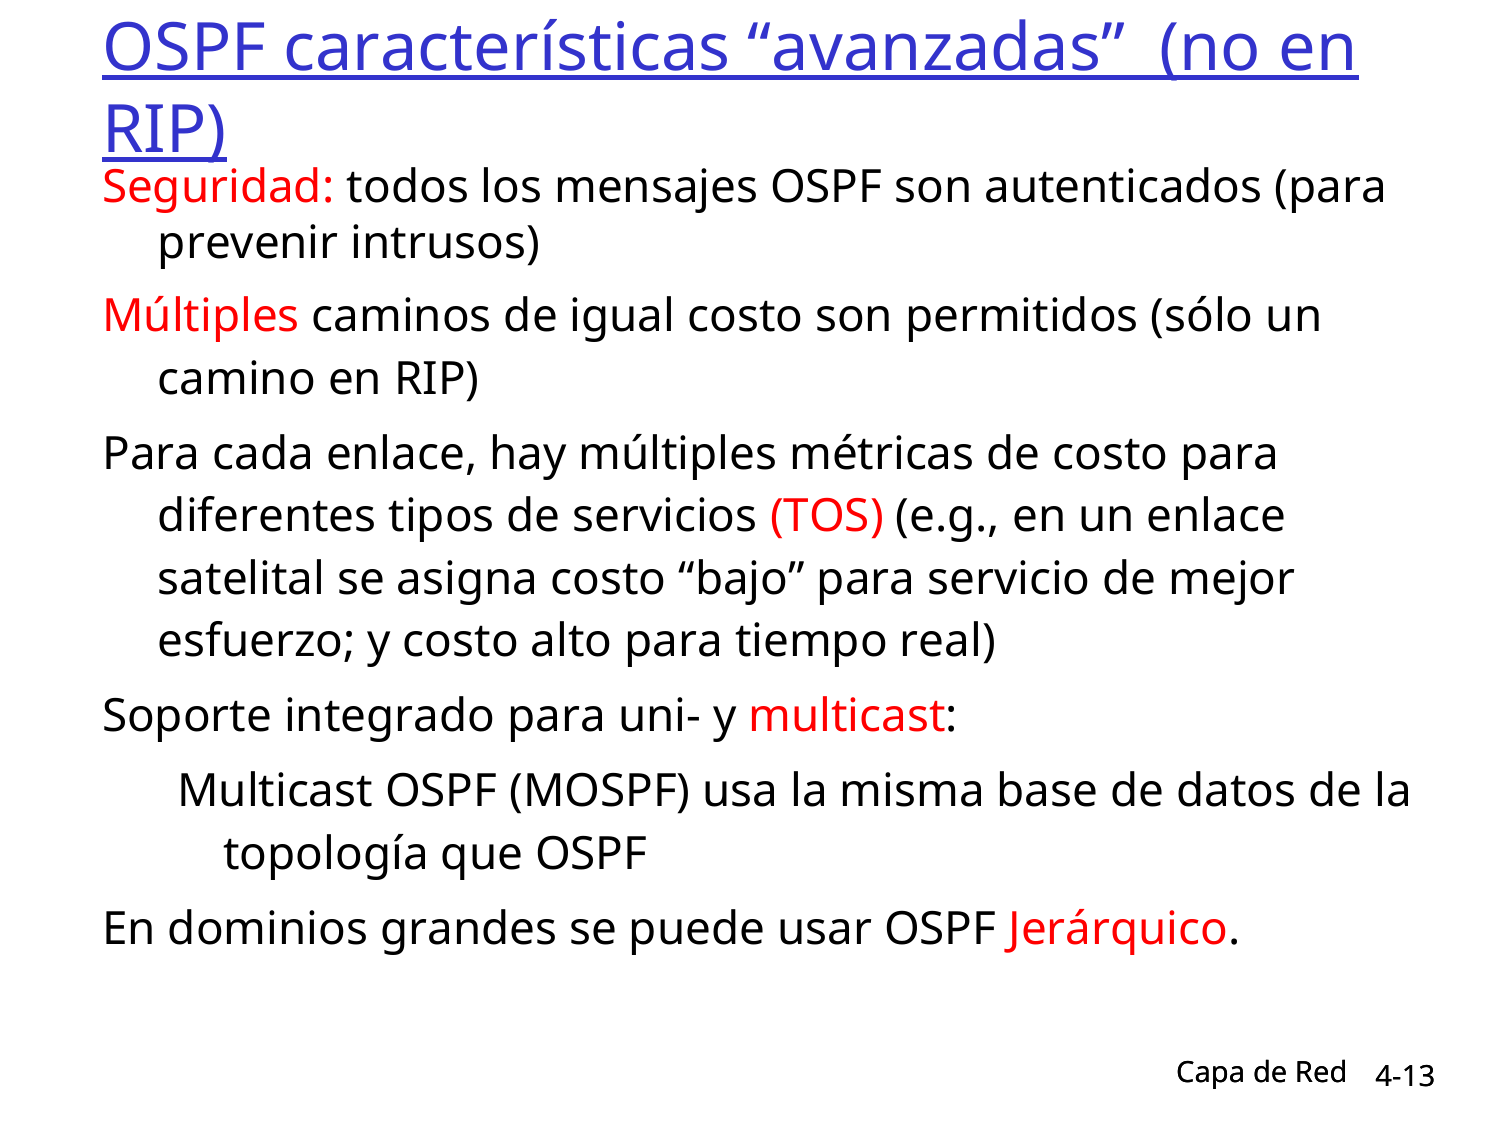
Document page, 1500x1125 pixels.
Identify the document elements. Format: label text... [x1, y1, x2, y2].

text_box 4-20 [1339, 1050, 1451, 1125]
title OSPF características “avanzadas” (no en RIP) [87, 0, 1463, 149]
list Seguridad: todos los mensajes OSPF son autenticados (para prevenir intrusos) Múltiples caminos de igual costo son permitidos (sólo un camino en RIP) Para cada enlace, hay múltiples métricas de costo para diferentes tipos de servicios (TOS) (e.g., en un enlace satelital se asigna costo “bajo” para servicio de mejor esfuerzo; y costo alto para tiempo real) Soporte integrado para uni- y multicast: Multicast OSPF (MOSPF) usa la misma base de datos de la topología que OSPF En dominios grandes se puede usar OSPF Jerárquico. [87, 149, 1463, 1040]
text_box Capa de Red [887, 1049, 1363, 1097]
